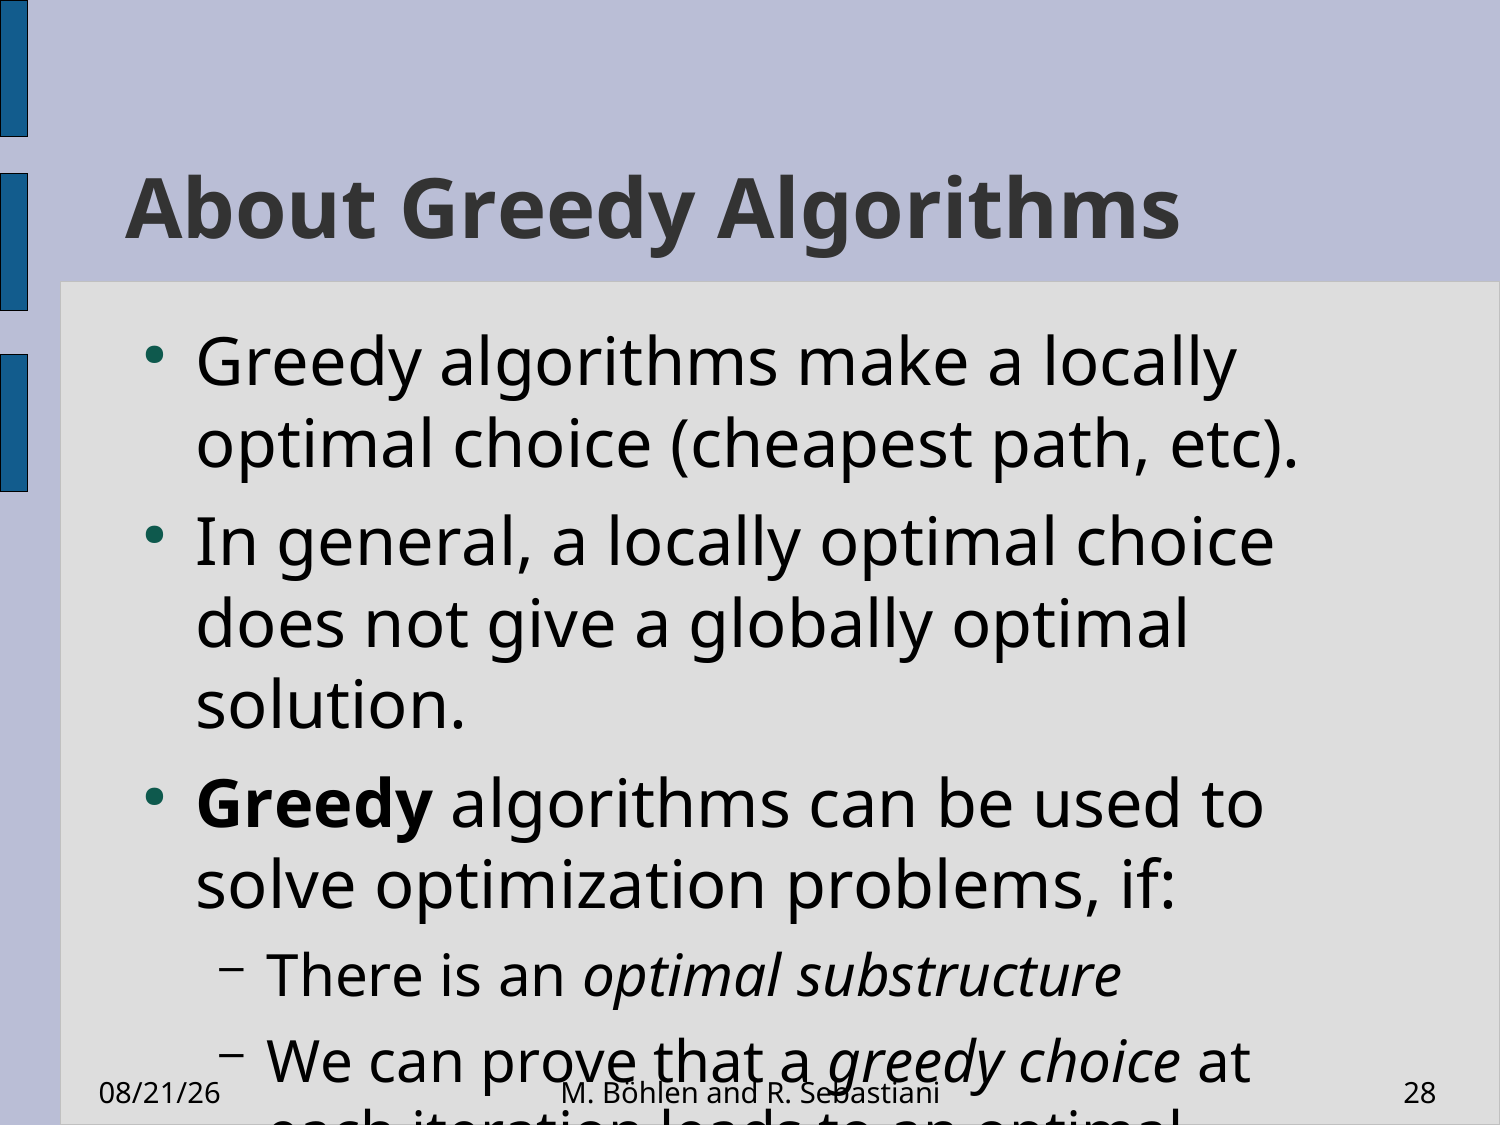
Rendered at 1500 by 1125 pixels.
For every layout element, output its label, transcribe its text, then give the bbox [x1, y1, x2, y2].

title About Greedy Algorithms [110, 67, 1392, 271]
list Greedy algorithms make a locally optimal choice (cheapest path, etc). In general, a locally optimal choice does not give a globally optimal solution. Greedy algorithms can be used to solve optimization problems, if: There is an optimal substructure We can prove that a greedy choice at each iteration leads to an optimal solution. [110, 312, 1392, 1102]
